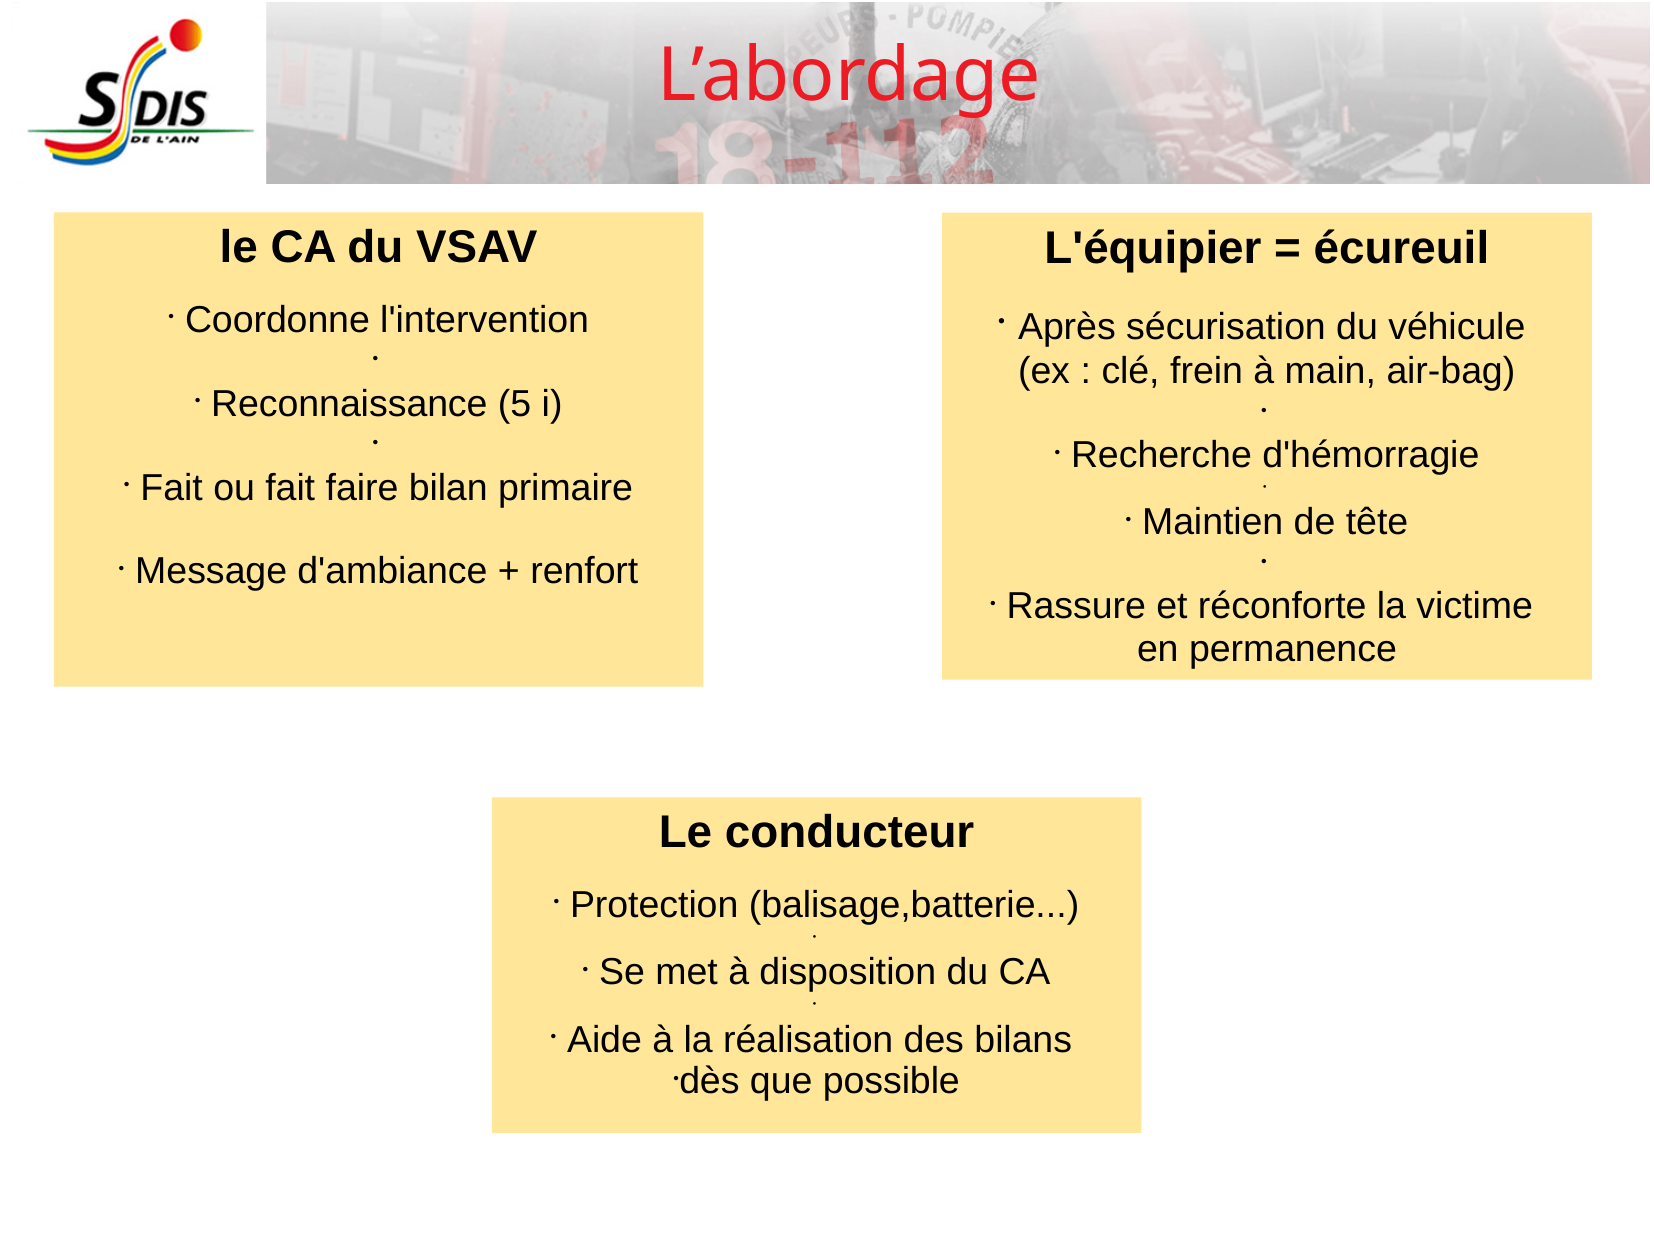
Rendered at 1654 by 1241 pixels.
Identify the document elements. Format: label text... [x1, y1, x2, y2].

title L’abordage [68, 25, 1632, 117]
text_box Le conducteur Protection (balisage,batterie...) Se met à disposition du CA Aide à la réalisation des bilans dès que possible [491, 797, 1142, 1133]
text_box le CA du VSAV Coordonne l'intervention Reconnaissance (5 i) Fait ou fait faire bilan primaire Message d'ambiance + renfort [53, 212, 704, 687]
text_box L'équipier = écureuil Après sécurisation du véhicule (ex : clé, frein à main, air-bag) Recherche d'hémorragie Maintien de tête Rassure et réconforte la victime en permanence [942, 212, 1592, 680]
picture [11, 2, 1650, 184]
